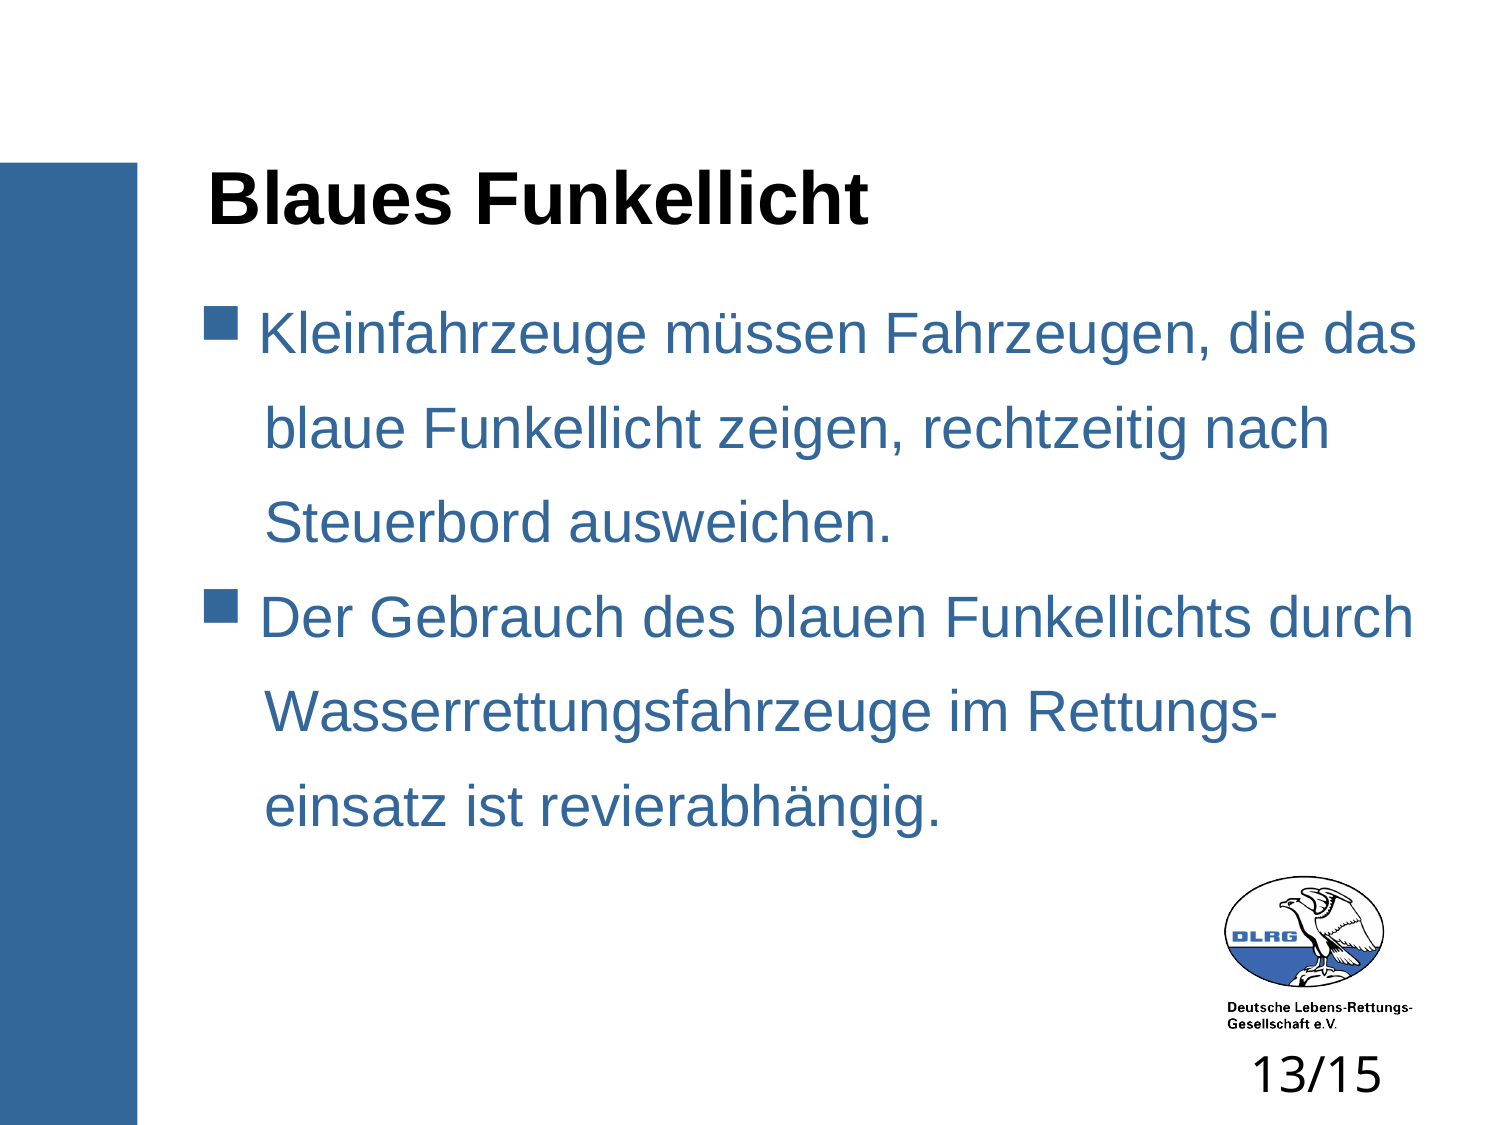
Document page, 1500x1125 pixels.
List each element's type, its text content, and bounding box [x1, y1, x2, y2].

text_box Blaues Funkellicht [193, 141, 886, 248]
picture [1224, 882, 1413, 1030]
text_box <Nummer>/15 [1235, 1034, 1500, 1111]
text_box Kleinfahrzeuge müssen Fahrzeugen, die das blaue Funkellicht zeigen, rechtzeitig nach Steuerbord ausweichen. Der Gebrauch des blauen Funkellichts durch Wasserrettungsfahrzeuge im Rettungs- einsatz ist revierabhängig. [184, 263, 1446, 882]
